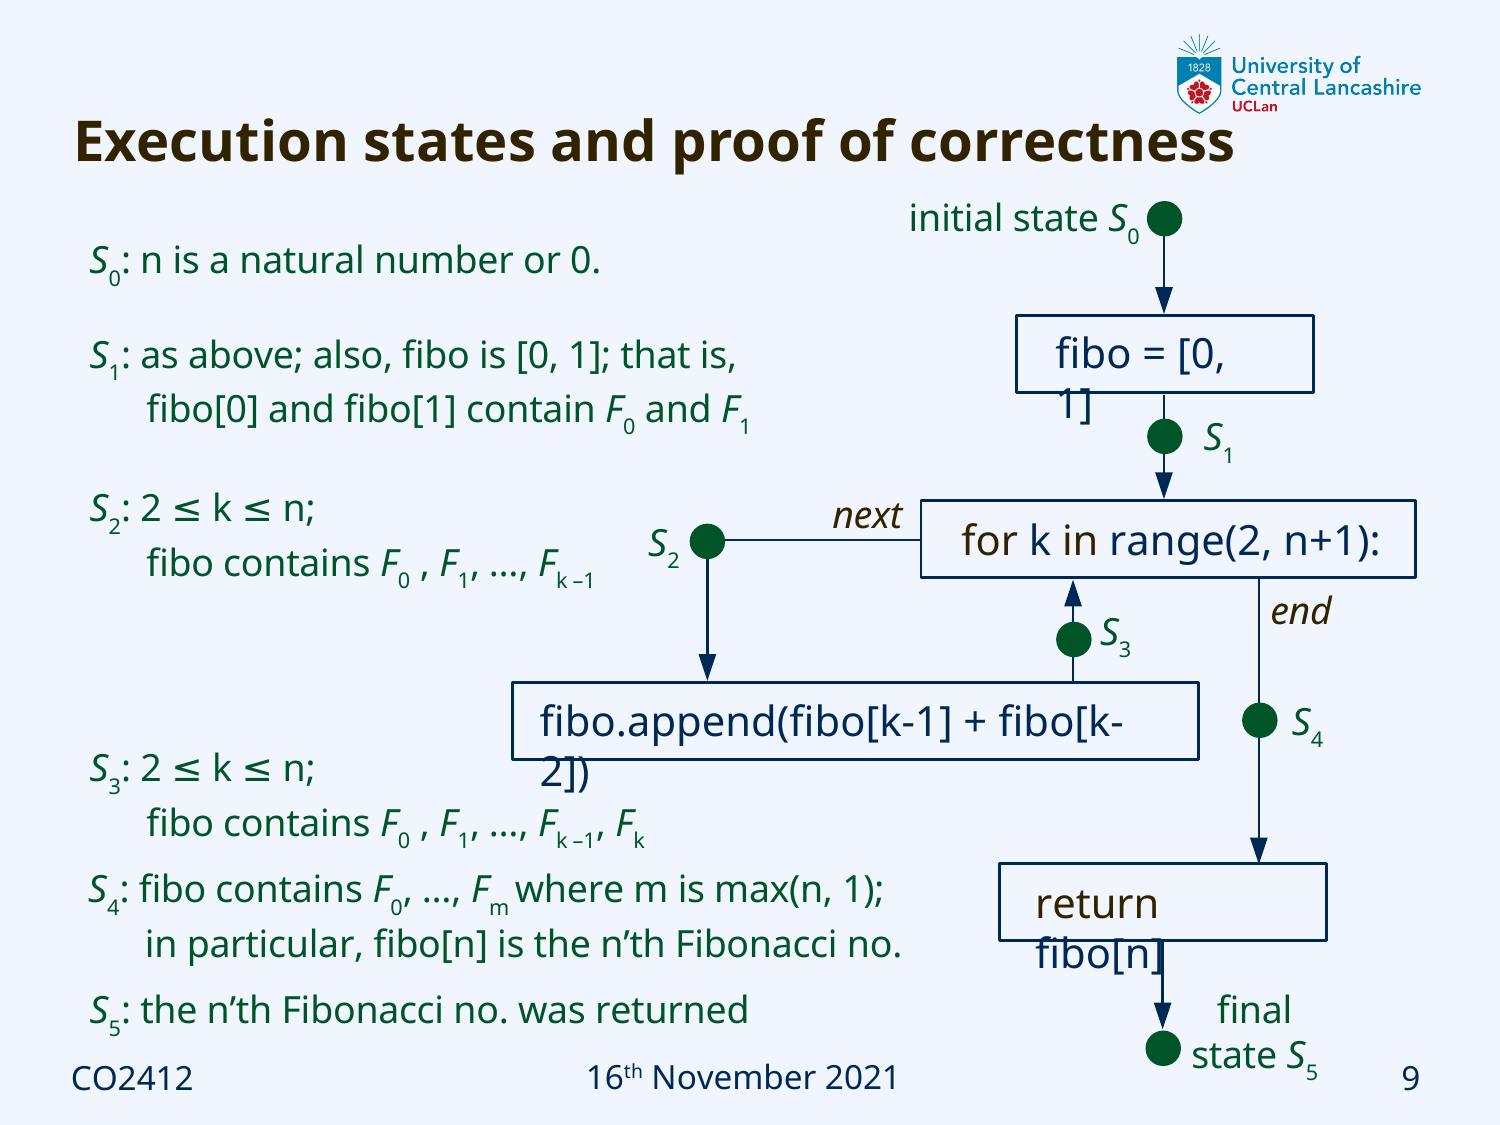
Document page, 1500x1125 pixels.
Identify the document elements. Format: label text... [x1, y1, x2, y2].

text_box [1156, 200, 1183, 237]
text_box return fibo[n] [1020, 869, 1309, 935]
picture [1177, 34, 1421, 93]
text_box S1 [1181, 406, 1257, 475]
text_box fibo = [0, 1] [1040, 319, 1289, 384]
text_box S1: as above; also, fibo is [0, 1]; that is, fibo[0] and fibo[1] contain F0 and F1 [74, 323, 861, 447]
text_box final state S5 [1134, 978, 1376, 1093]
text_box S4: fibo contains F0, …, Fm where m is max(n, 1); in particular, fibo[n] is the n’th Fibonacci no. [73, 857, 954, 972]
text_box next [861, 483, 923, 544]
text_box initial state S0 [892, 187, 1156, 257]
text_box [1056, 621, 1078, 658]
text_box end [1246, 580, 1357, 640]
text_box [1242, 702, 1269, 739]
text_box S0: n is a natural number or 0. [74, 228, 715, 298]
text_box [1147, 418, 1181, 455]
text_box for k in range(2, n+1): [946, 506, 1402, 572]
text_box S5: the n’th Fibonacci no. was returned [74, 979, 955, 1049]
title Execution states and proof of correctness [58, 93, 1475, 186]
text_box S4 [1269, 690, 1346, 760]
text_box S2: 2 ≤ k ≤ n; fibo contains F0 , F1, …, Fk –1 [74, 477, 861, 601]
text_box S3 [1078, 600, 1154, 670]
text_box S3: 2 ≤ k ≤ n; fibo contains F0 , F1, …, Fk –1, Fk [74, 736, 861, 857]
text_box fibo.append(fibo[k-1] + fibo[k-2]) [524, 687, 1181, 753]
